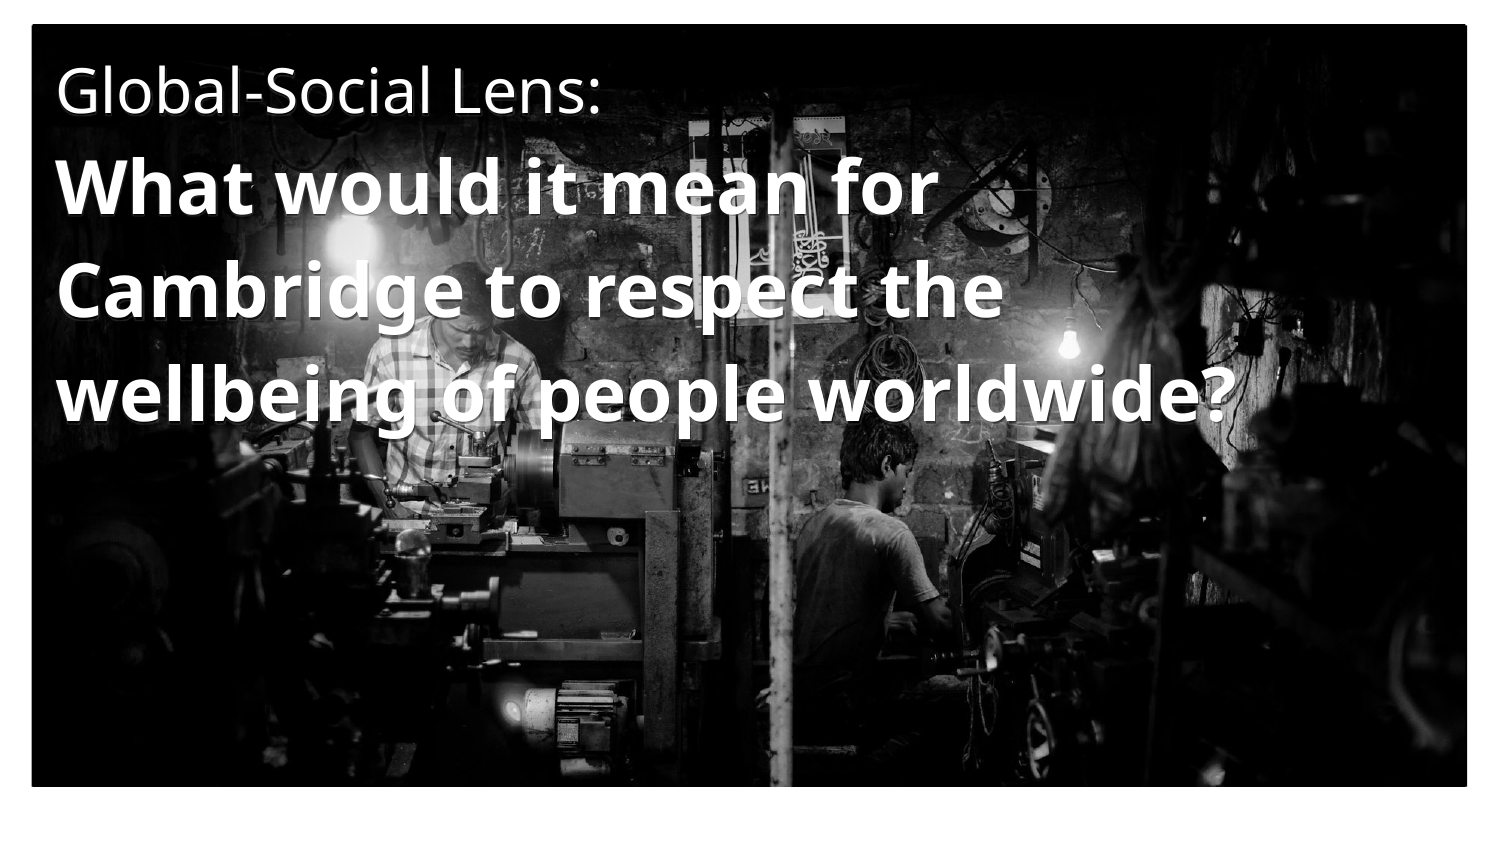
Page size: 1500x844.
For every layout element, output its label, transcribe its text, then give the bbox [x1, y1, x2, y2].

text_box Global-Social Lens: What would it mean for Cambridge to respect the wellbeing of people worldwide? [40, 24, 1384, 522]
picture [32, 24, 1466, 787]
